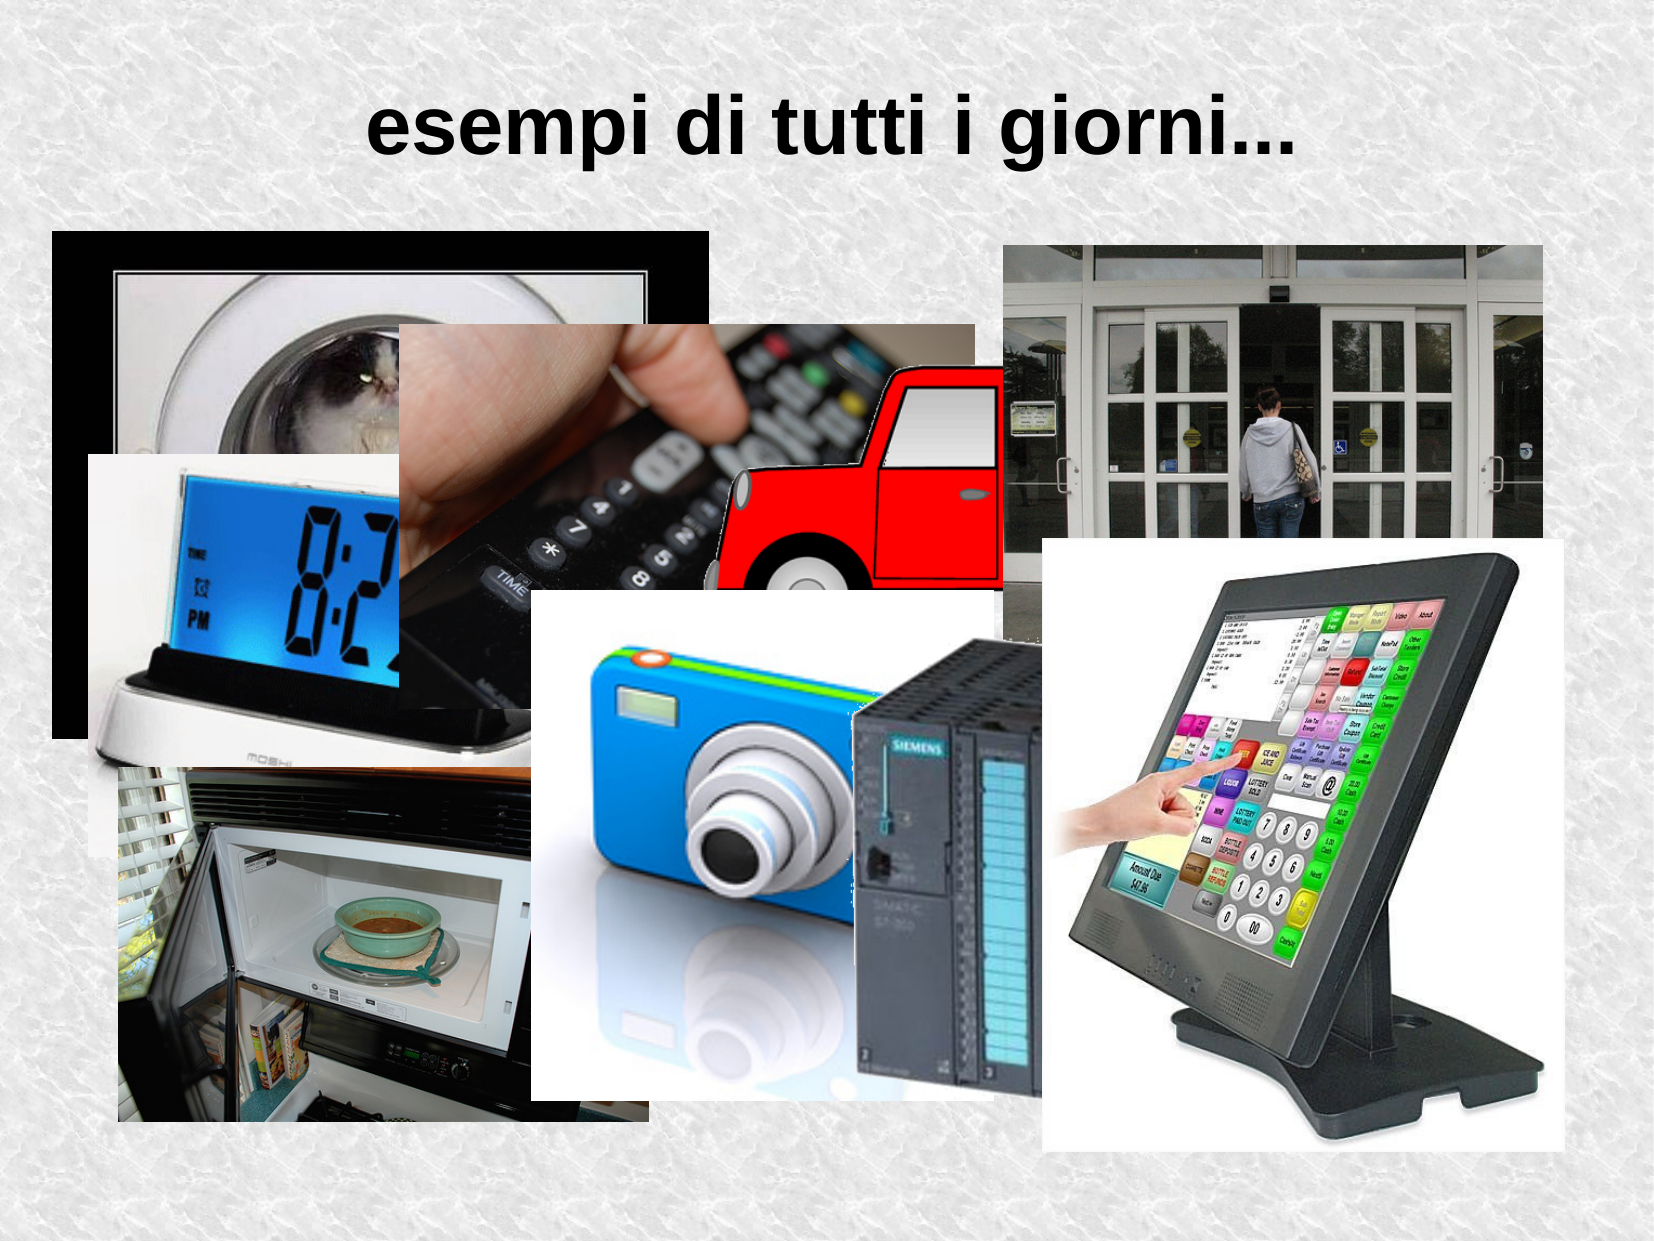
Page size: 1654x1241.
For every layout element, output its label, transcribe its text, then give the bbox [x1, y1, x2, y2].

picture [0, 0, 1654, 1241]
title esempi di tutti i giorni... [88, 29, 1577, 222]
